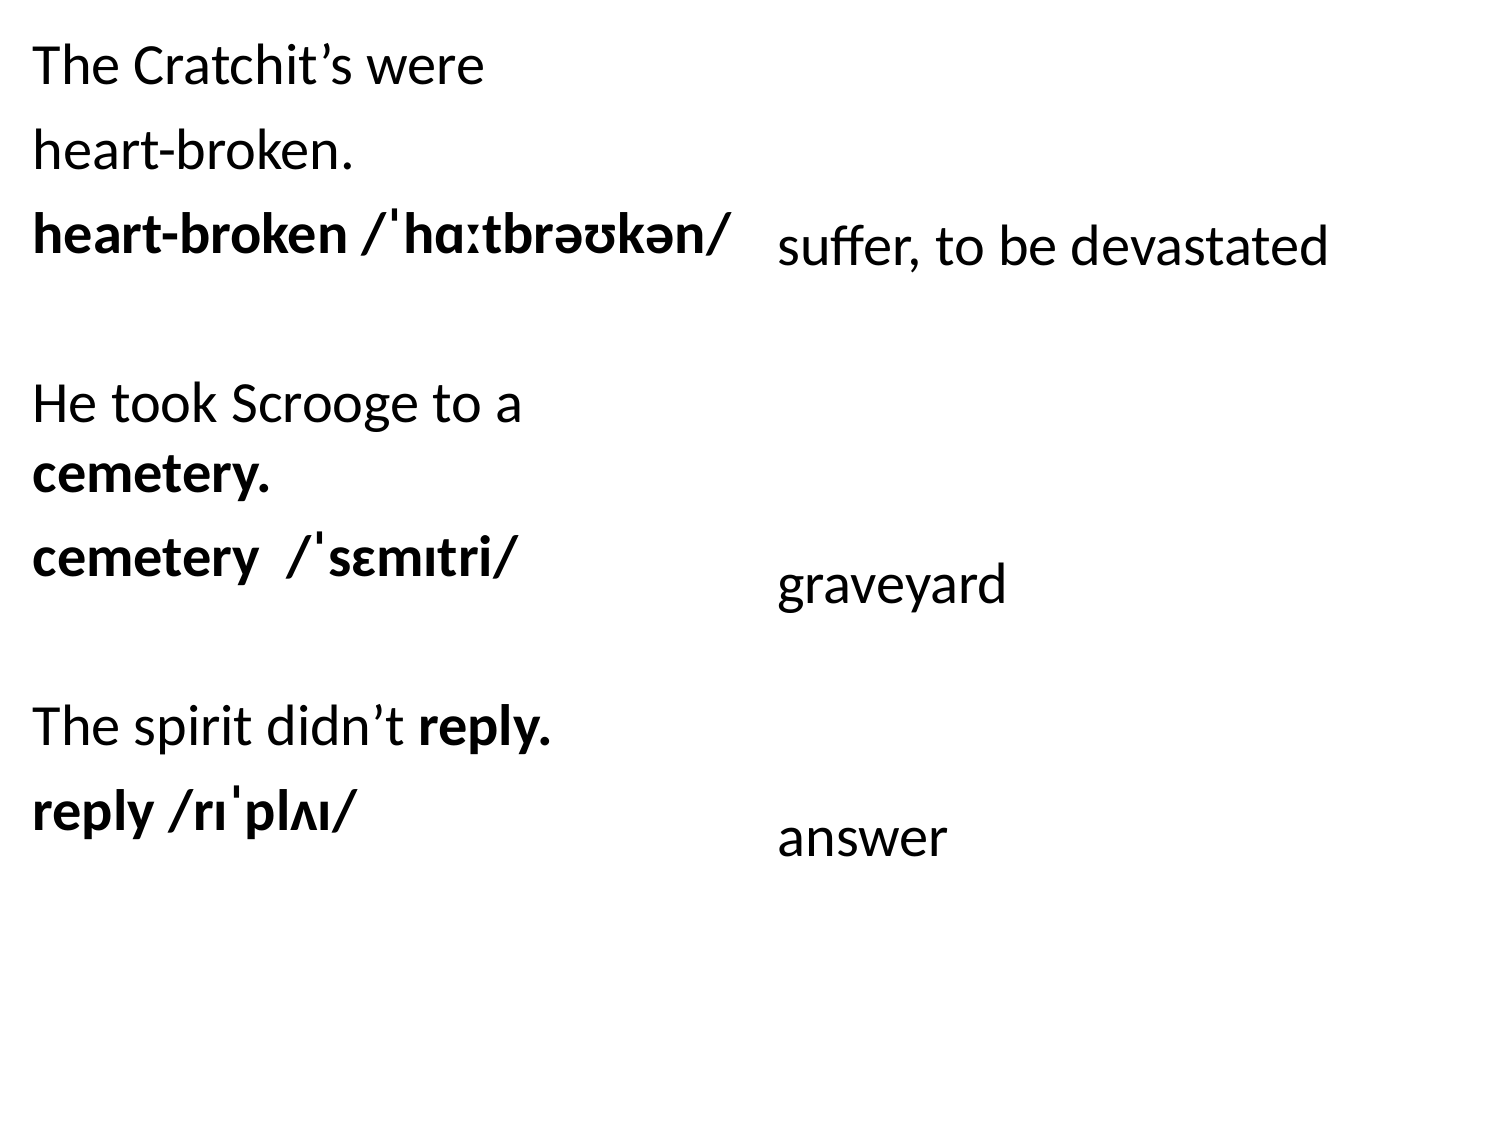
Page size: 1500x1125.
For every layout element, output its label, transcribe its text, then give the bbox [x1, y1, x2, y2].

list The Cratchit’s were heart-broken. heart-broken /ˈhɑːtbrəʊkən/ He took Scrooge to a cemetery. cemetery /ˈsɛmɪtri/ The spirit didn’t reply. reply /rɪˈplʌɪ/ [17, 19, 762, 1095]
list suffer, to be devastated graveyard answer [762, 30, 1483, 1095]
